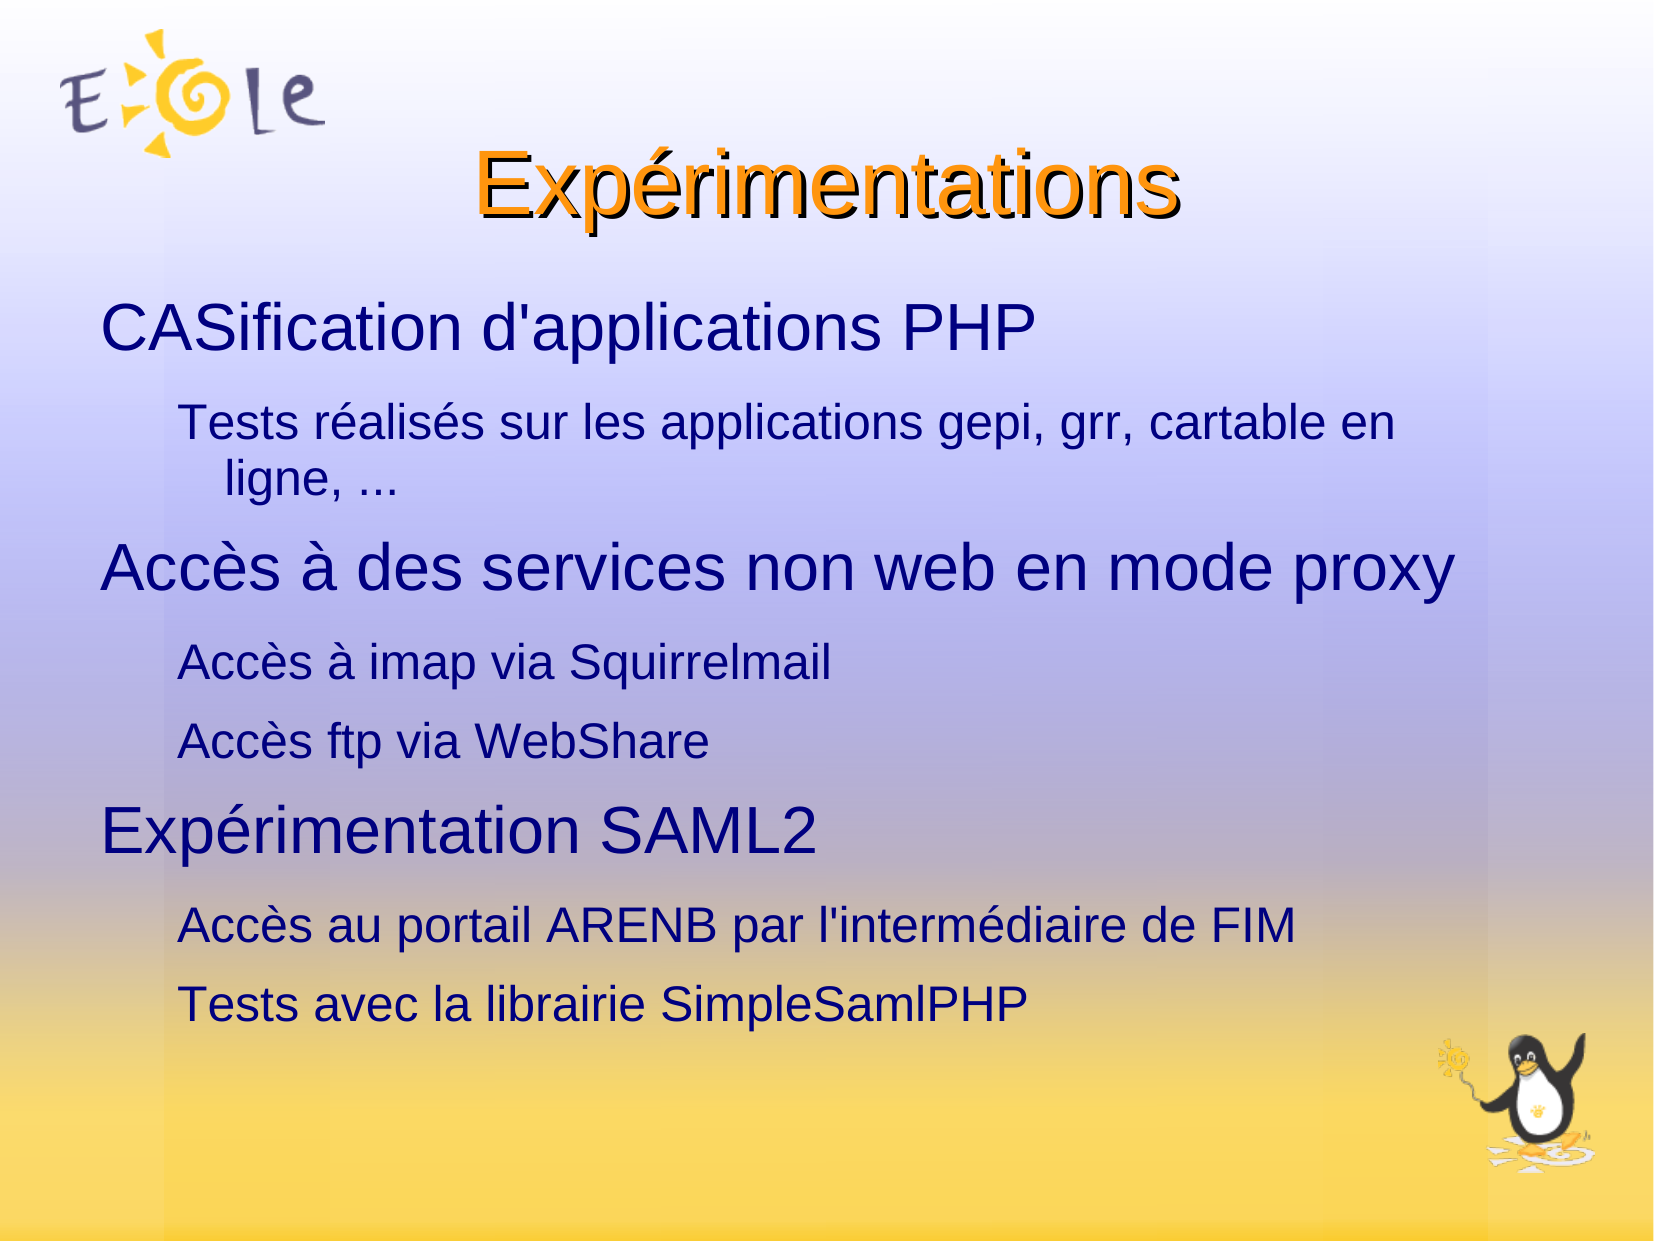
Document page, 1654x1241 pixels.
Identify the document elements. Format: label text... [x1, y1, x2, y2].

list CASification d'applications PHP Tests réalisés sur les applications gepi, grr, cartable en ligne, ... Accès à des services non web en mode proxy Accès à imap via Squirrelmail Accès ftp via WebShare Expérimentation SAML2 Accès au portail ARENB par l'intermédiaire de FIM Tests avec la librairie SimpleSamlPHP [82, 290, 1571, 1094]
picture [0, 0, 1654, 1241]
title Expérimentations [82, 86, 1571, 279]
